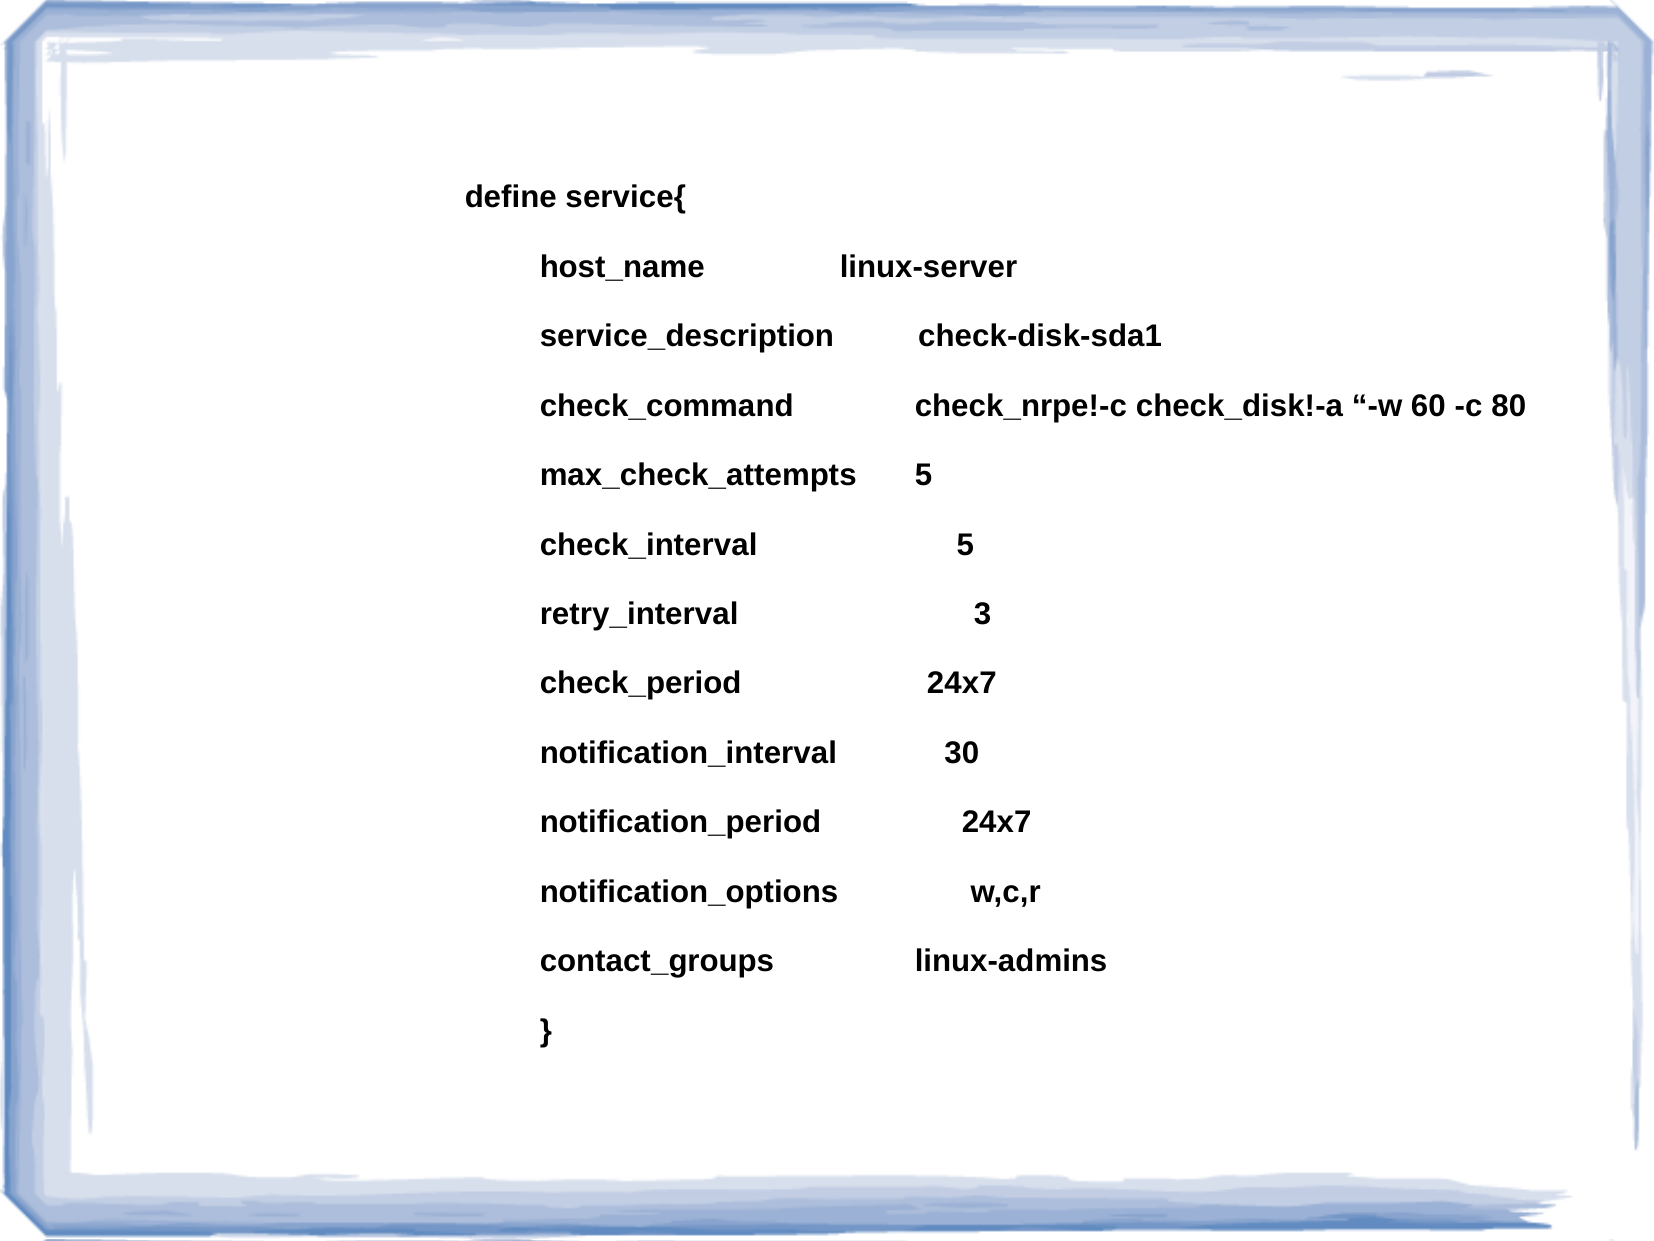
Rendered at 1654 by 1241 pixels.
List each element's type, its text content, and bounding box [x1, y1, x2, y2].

text_box define service{ host_name linux-server service_description check-disk-sda1 check_command check_nrpe!-c check_disk!-a “-w 60 -c 80 max_check_attempts 5 check_interval 5 retry_interval 3 check_period 24x7 notification_interval 30 notification_period 24x7 notification_options w,c,r contact_groups linux-admins } [450, 172, 1543, 1088]
picture [0, 0, 1654, 1241]
